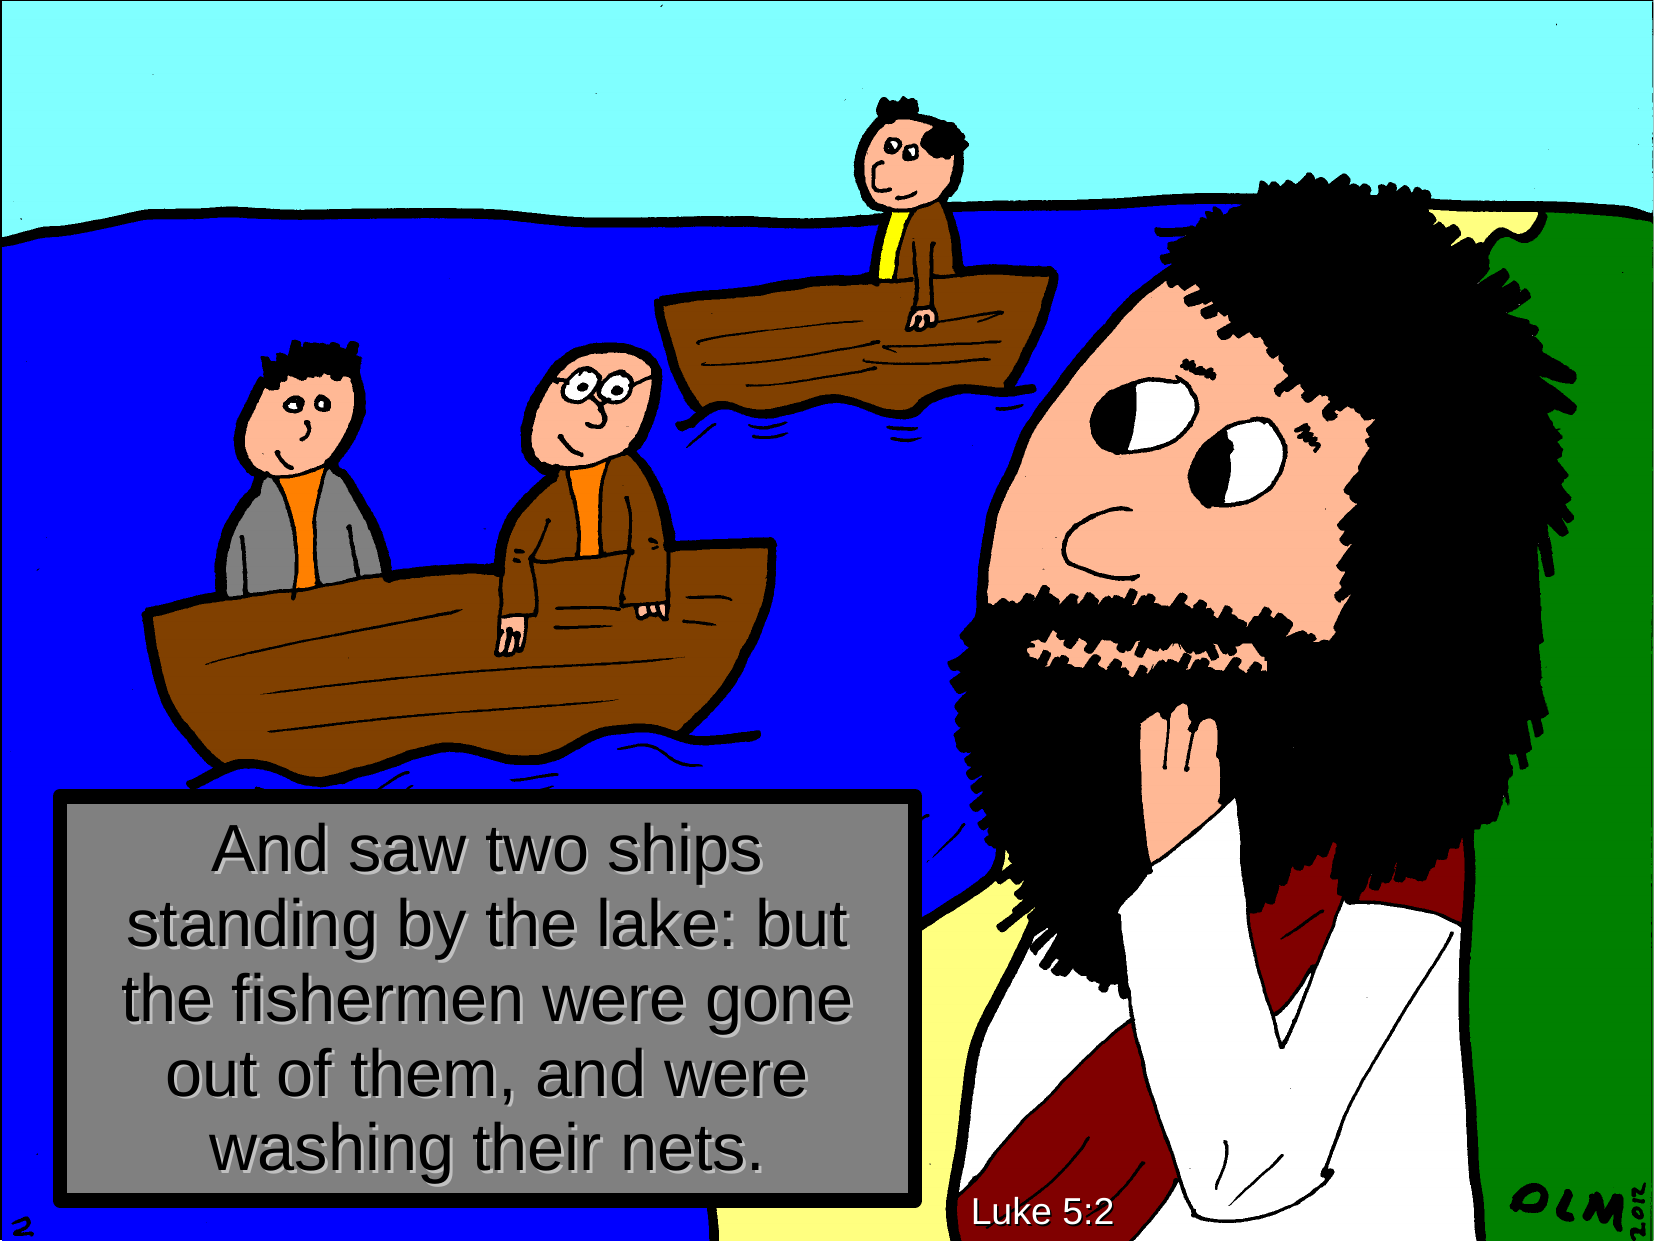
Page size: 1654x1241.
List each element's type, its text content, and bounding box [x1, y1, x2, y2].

text_box Luke 5:2 [435, 1183, 1651, 1241]
text_box And saw two ships standing by the lake: but the fishermen were gone out of them, and were washing their nets. [60, 796, 916, 1201]
picture [2, 1, 1654, 1241]
